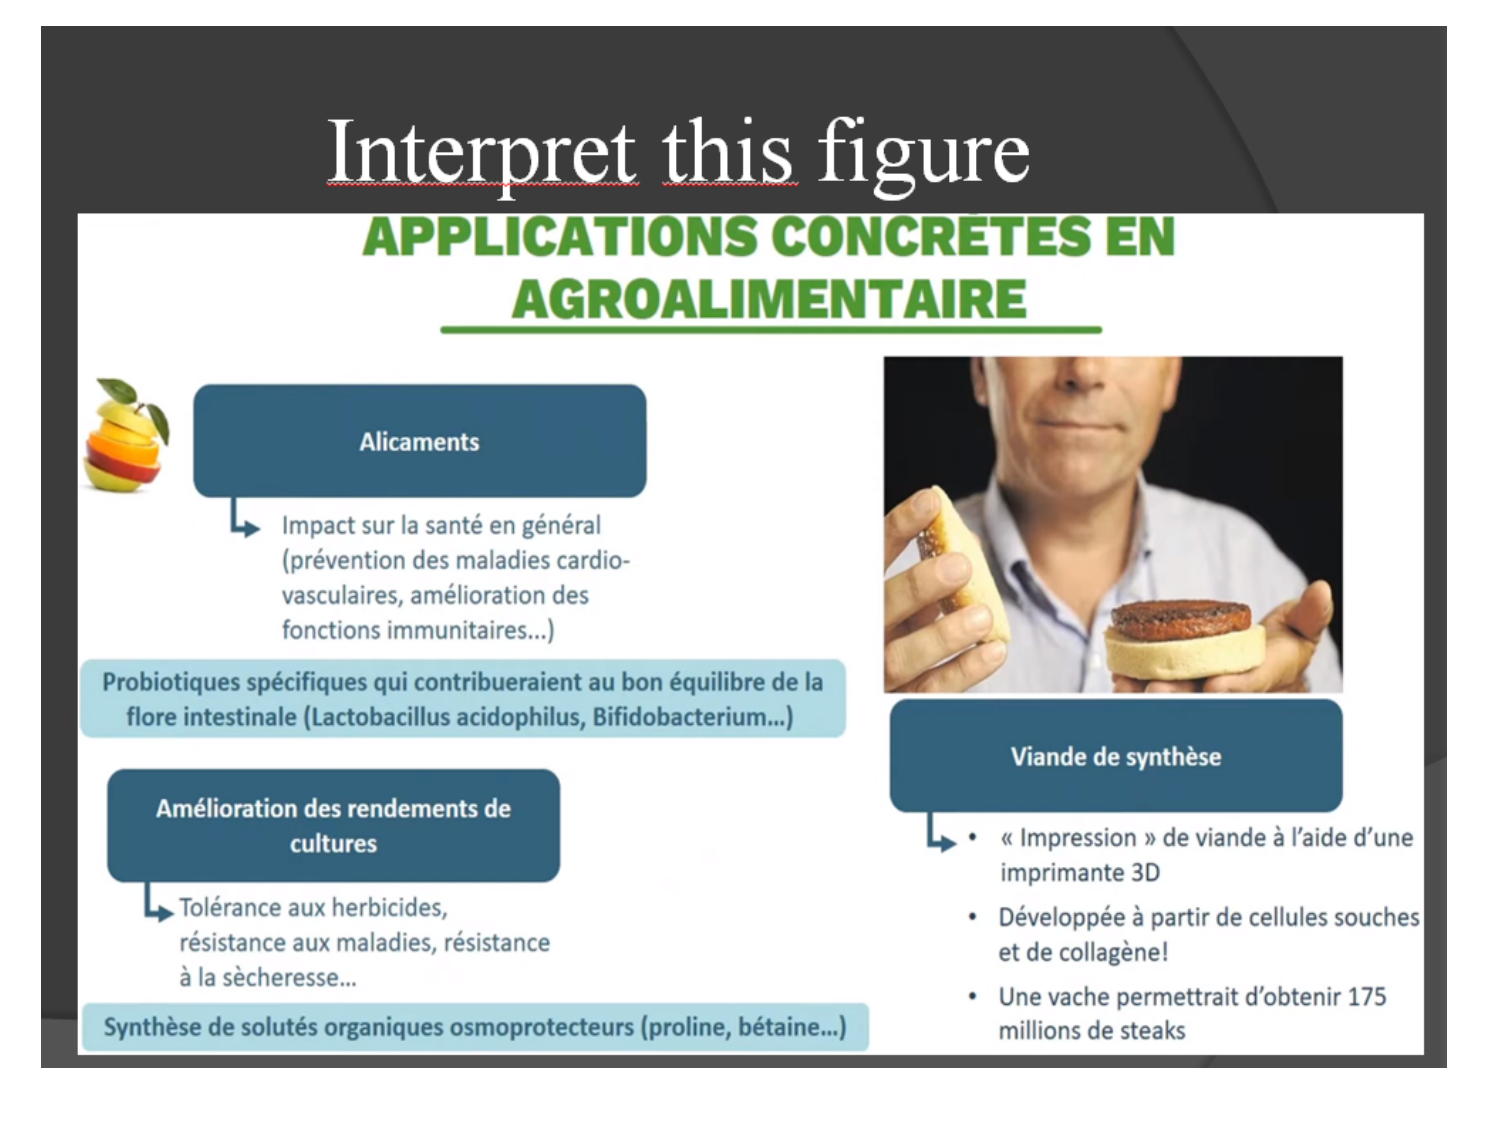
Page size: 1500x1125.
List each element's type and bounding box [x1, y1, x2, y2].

picture [41, 26, 1447, 1068]
